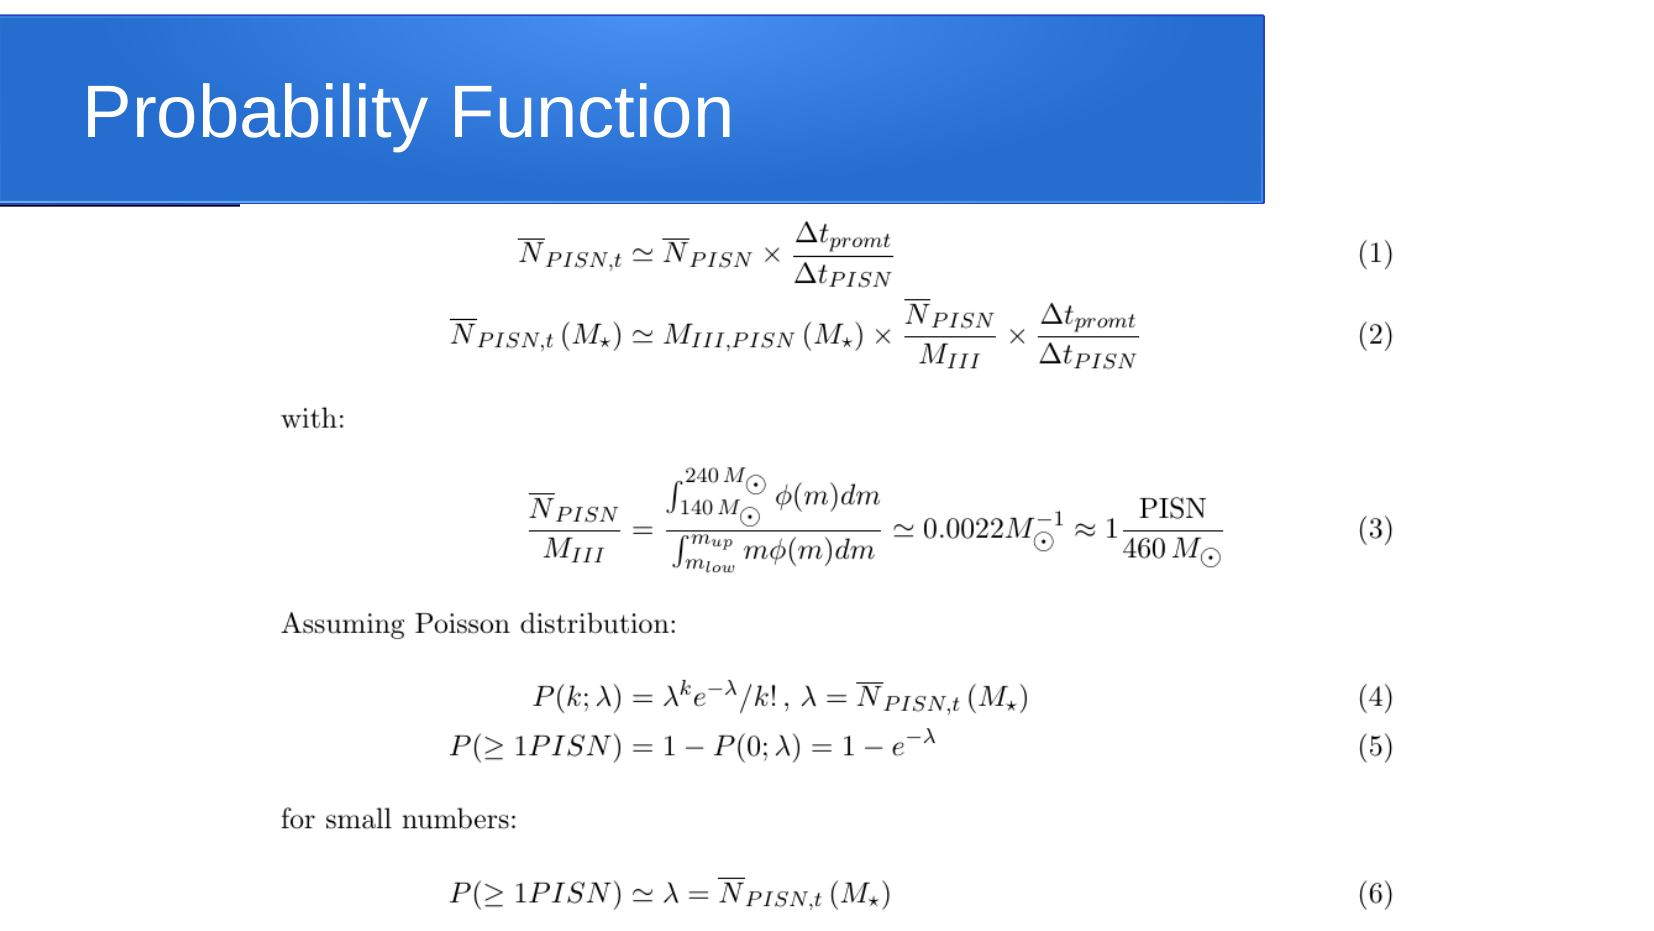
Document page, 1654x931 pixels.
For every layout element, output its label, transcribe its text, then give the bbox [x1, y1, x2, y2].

picture [240, 204, 1411, 931]
title Probability Function [82, 35, 1235, 189]
